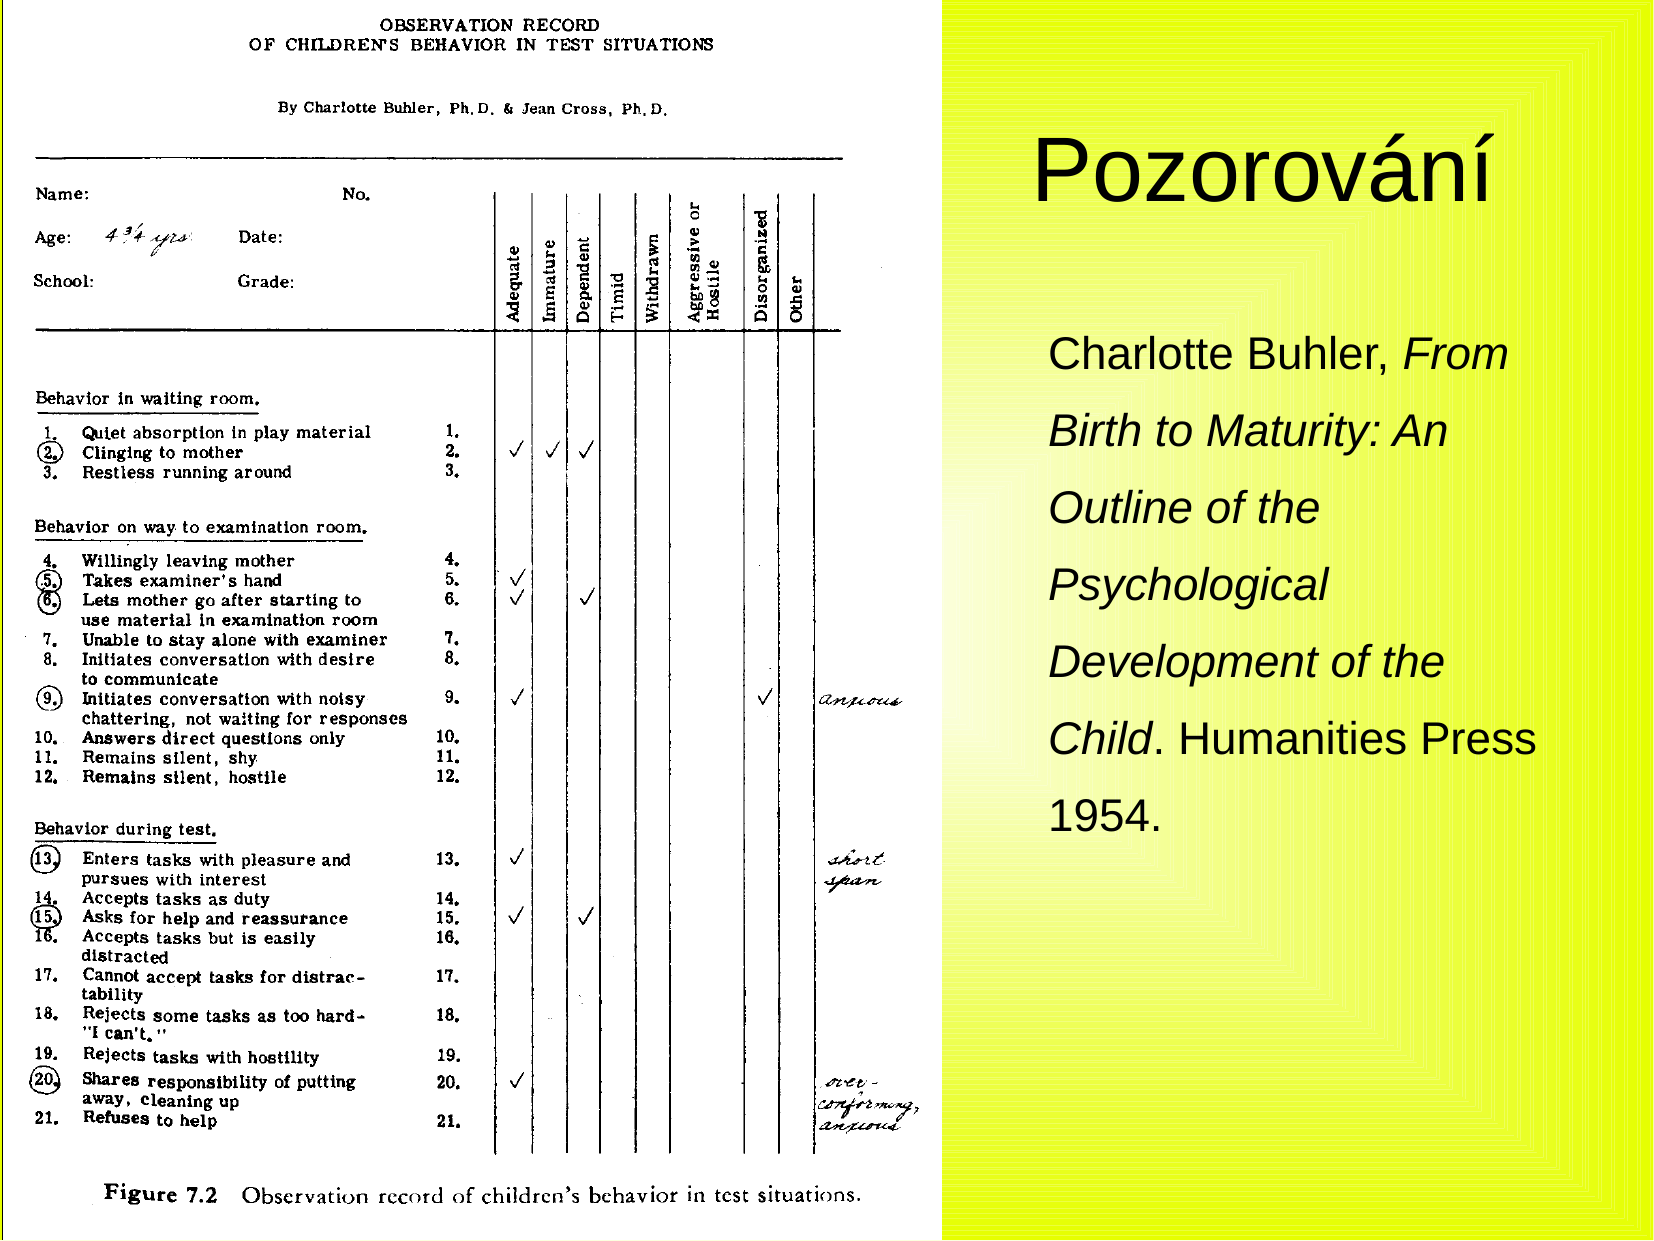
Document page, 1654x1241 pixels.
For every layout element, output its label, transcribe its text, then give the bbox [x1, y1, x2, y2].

picture [2, 0, 942, 1240]
text_box Charlotte Buhler, From Birth to Maturity: An Outline of the Psychological Development of the Child. Humanities Press 1954. [1033, 295, 1565, 823]
title Pozorování [942, 73, 1595, 266]
